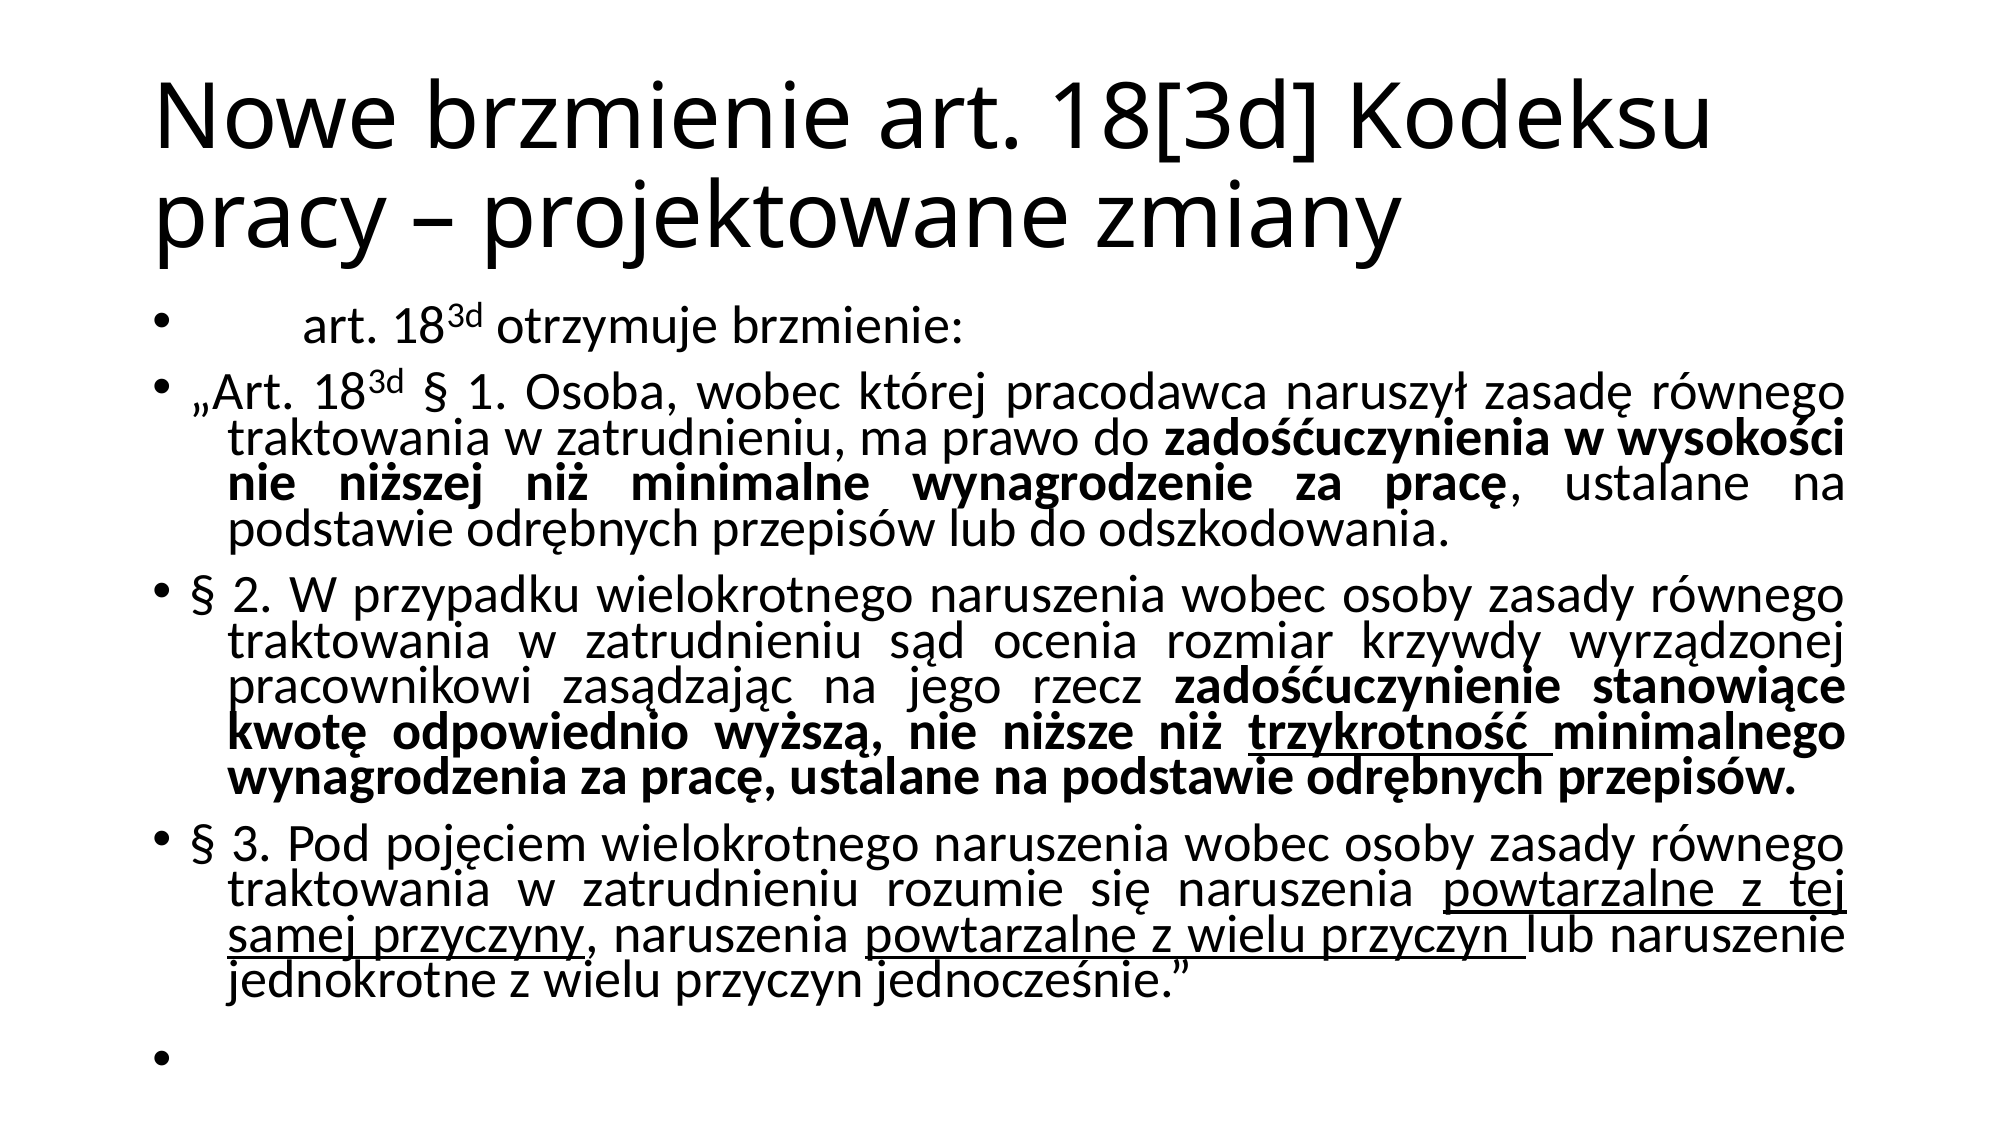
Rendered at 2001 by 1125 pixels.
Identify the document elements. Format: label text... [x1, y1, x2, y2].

list art. 183d otrzymuje brzmienie: „Art. 183d § 1. Osoba, wobec której pracodawca naruszył zasadę równego traktowania w zatrudnieniu, ma prawo do zadośćuczynienia w wysokości nie niższej niż minimalne wynagrodzenie za pracę, ustalane na podstawie odrębnych przepisów lub do odszkodowania. § 2. W przypadku wielokrotnego naruszenia wobec osoby zasady równego traktowania w zatrudnieniu sąd ocenia rozmiar krzywdy wyrządzonej pracownikowi zasądzając na jego rzecz zadośćuczynienie stanowiące kwotę odpowiednio wyższą, nie niższe niż trzykrotność minimalnego wynagrodzenia za pracę, ustalane na podstawie odrębnych przepisów. § 3. Pod pojęciem wielokrotnego naruszenia wobec osoby zasady równego traktowania w zatrudnieniu rozumie się naruszenia powtarzalne z tej samej przyczyny, naruszenia powtarzalne z wielu przyczyn lub naruszenie jednokrotne z wielu przyczyn jednocześnie.” [137, 299, 1863, 1103]
title Nowe brzmienie art. 18[3d] Kodeksu pracy – projektowane zmiany [137, 59, 1863, 278]
